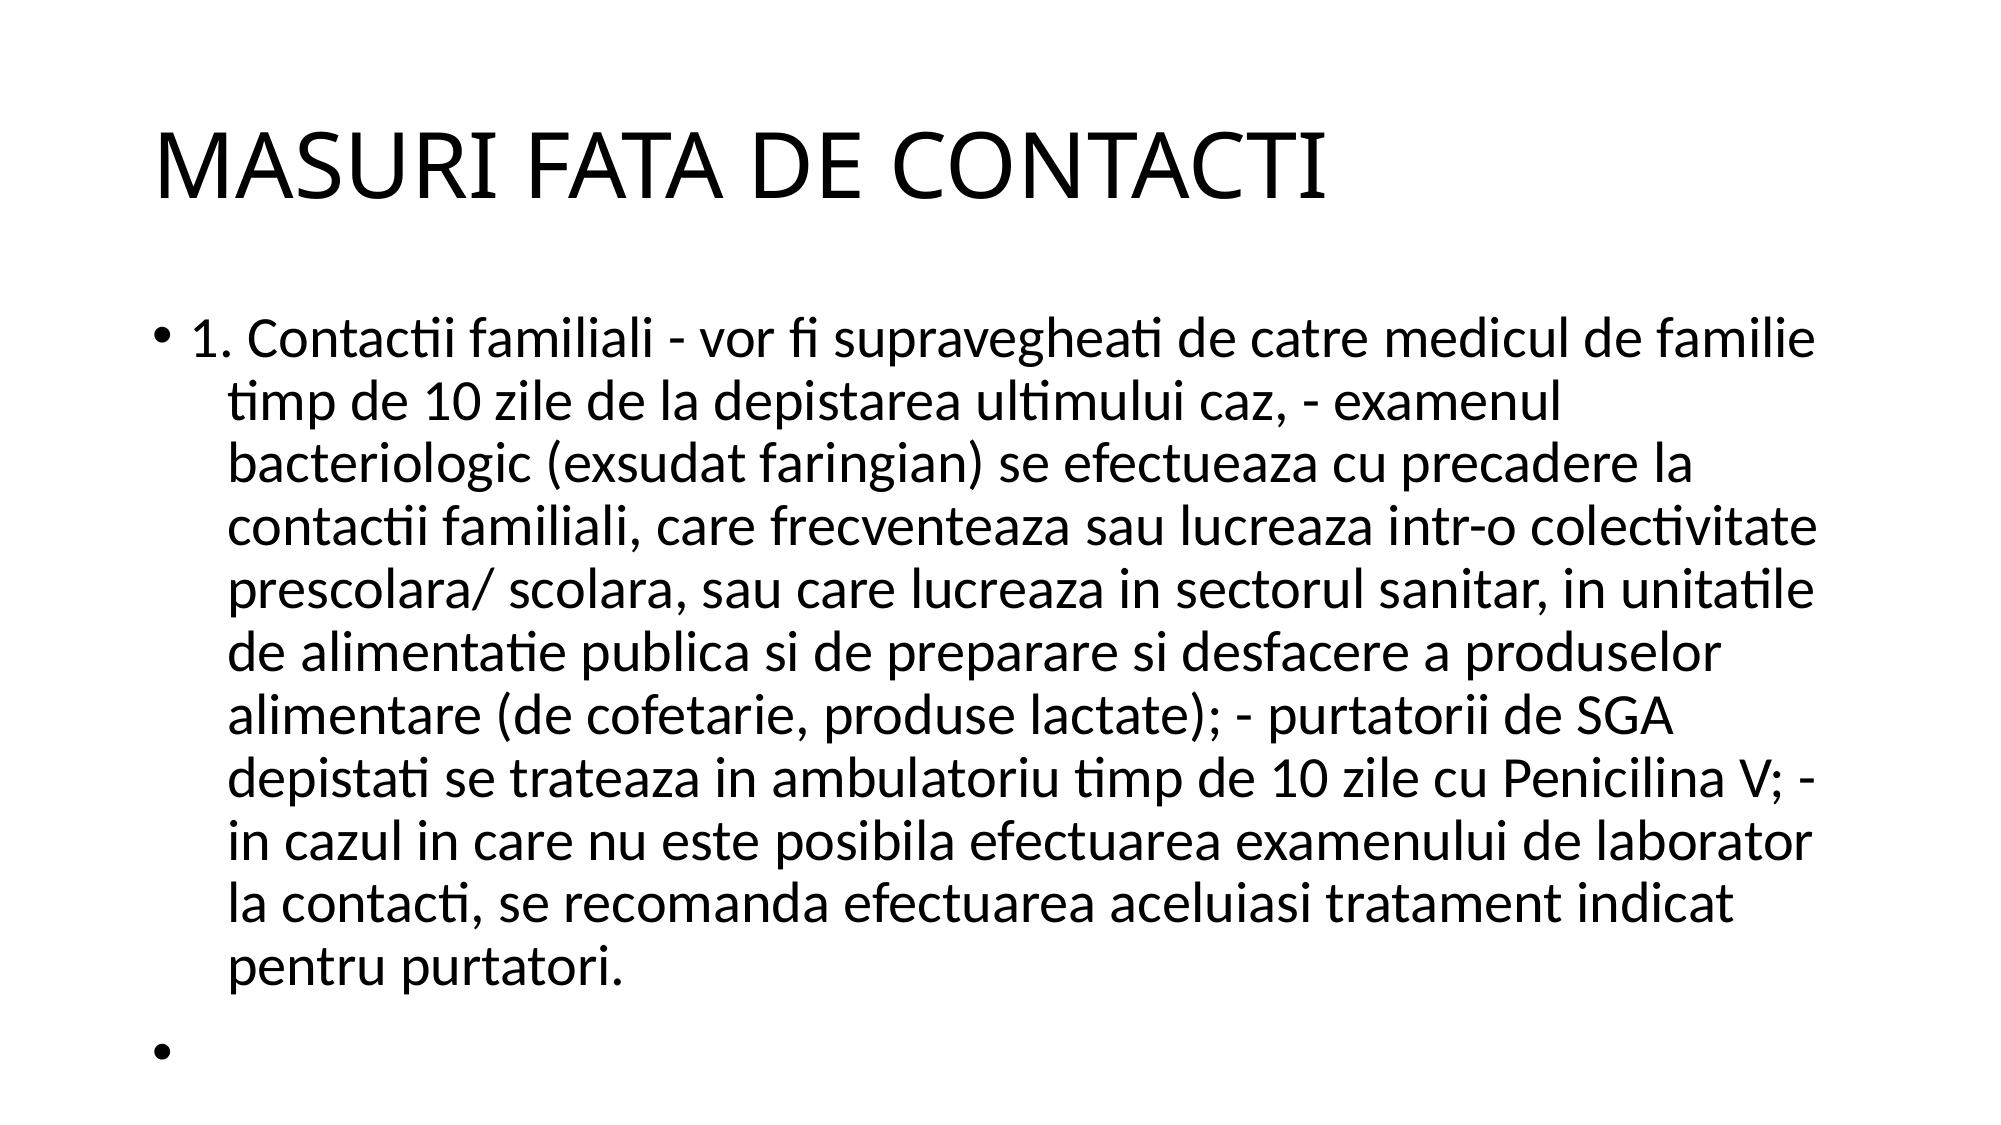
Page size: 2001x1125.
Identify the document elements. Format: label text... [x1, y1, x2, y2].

title MASURI FATA DE CONTACTI [137, 59, 1863, 278]
list 1. Contactii familiali - vor fi supravegheati de catre medicul de familie timp de 10 zile de la depistarea ultimului caz, - examenul bacteriologic (exsudat faringian) se efectueaza cu precadere la contactii familiali, care frecventeaza sau lucreaza intr-o colectivitate prescolara/ scolara, sau care lucreaza in sectorul sanitar, in unitatile de alimentatie publica si de preparare si desfacere a produselor alimentare (de cofetarie, produse lactate); - purtatorii de SGA depistati se trateaza in ambulatoriu timp de 10 zile cu Penicilina V; - in cazul in care nu este posibila efectuarea examenului de laborator la contacti, se recomanda efectuarea aceluiasi tratament indicat pentru purtatori. [137, 299, 1863, 1014]
